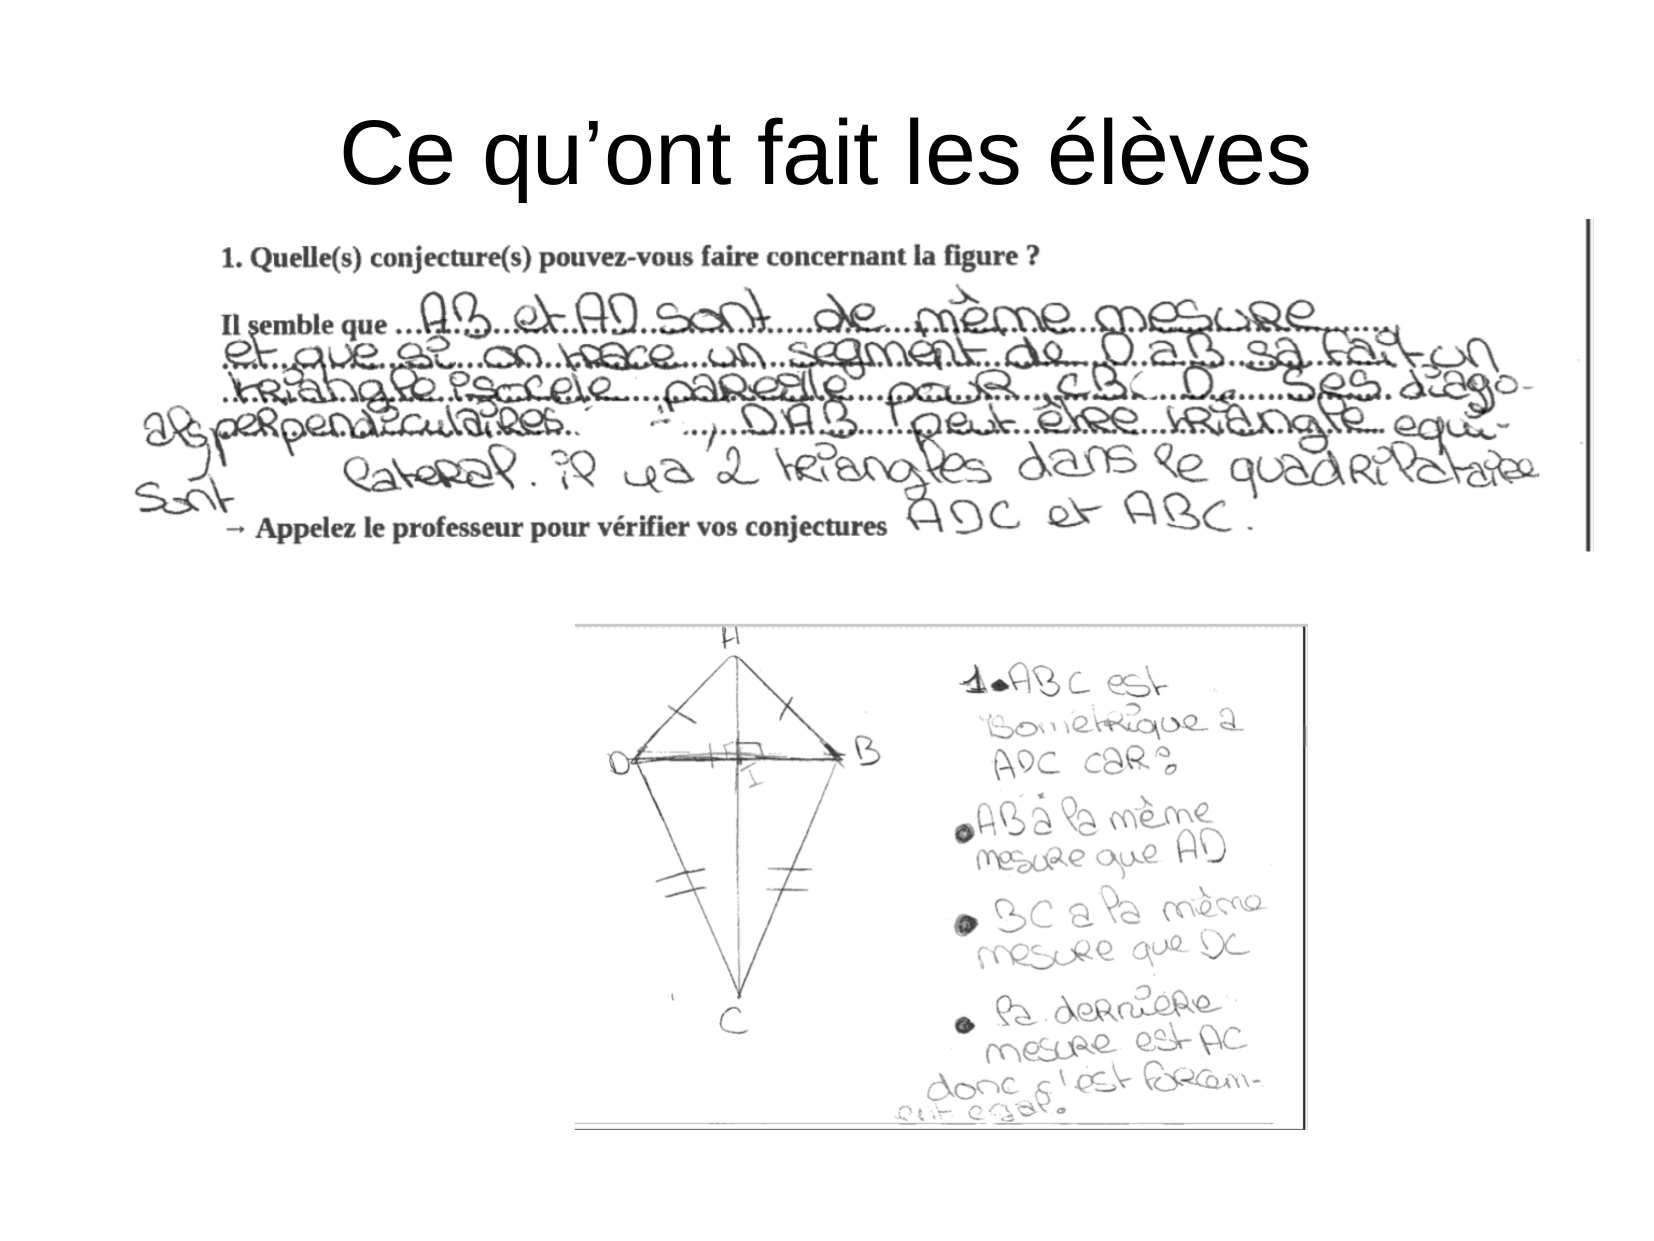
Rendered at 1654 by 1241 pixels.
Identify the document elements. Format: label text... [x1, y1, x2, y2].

picture [574, 623, 1309, 1130]
title Ce qu’ont fait les élèves [82, 49, 1571, 257]
picture [106, 218, 1595, 552]
